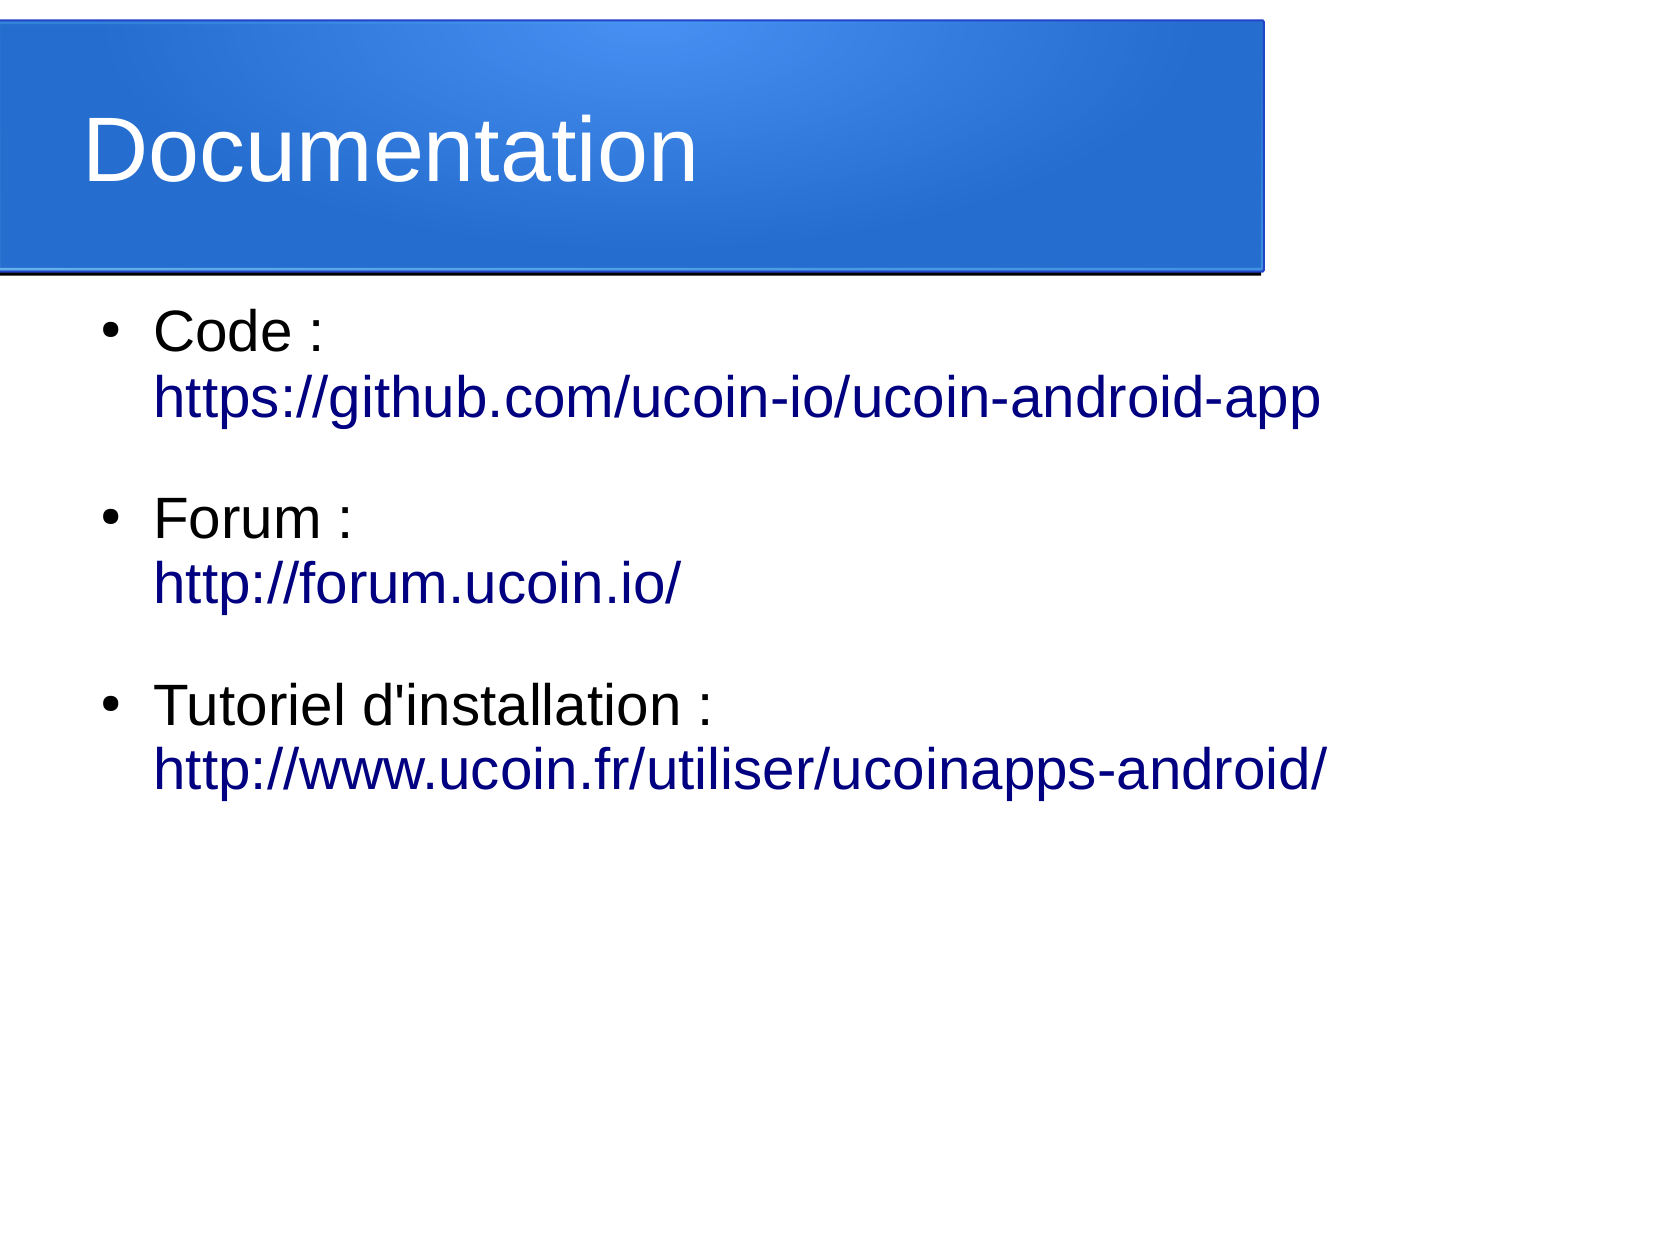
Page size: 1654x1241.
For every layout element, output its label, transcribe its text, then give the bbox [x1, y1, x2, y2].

list Code : https://github.com/ucoin-io/ucoin-android-app Forum : http://forum.ucoin.io/ Tutoriel d'installation : http://www.ucoin.fr/utiliser/ucoinapps-android/ [82, 299, 1571, 1019]
title Documentation [82, 47, 1235, 252]
